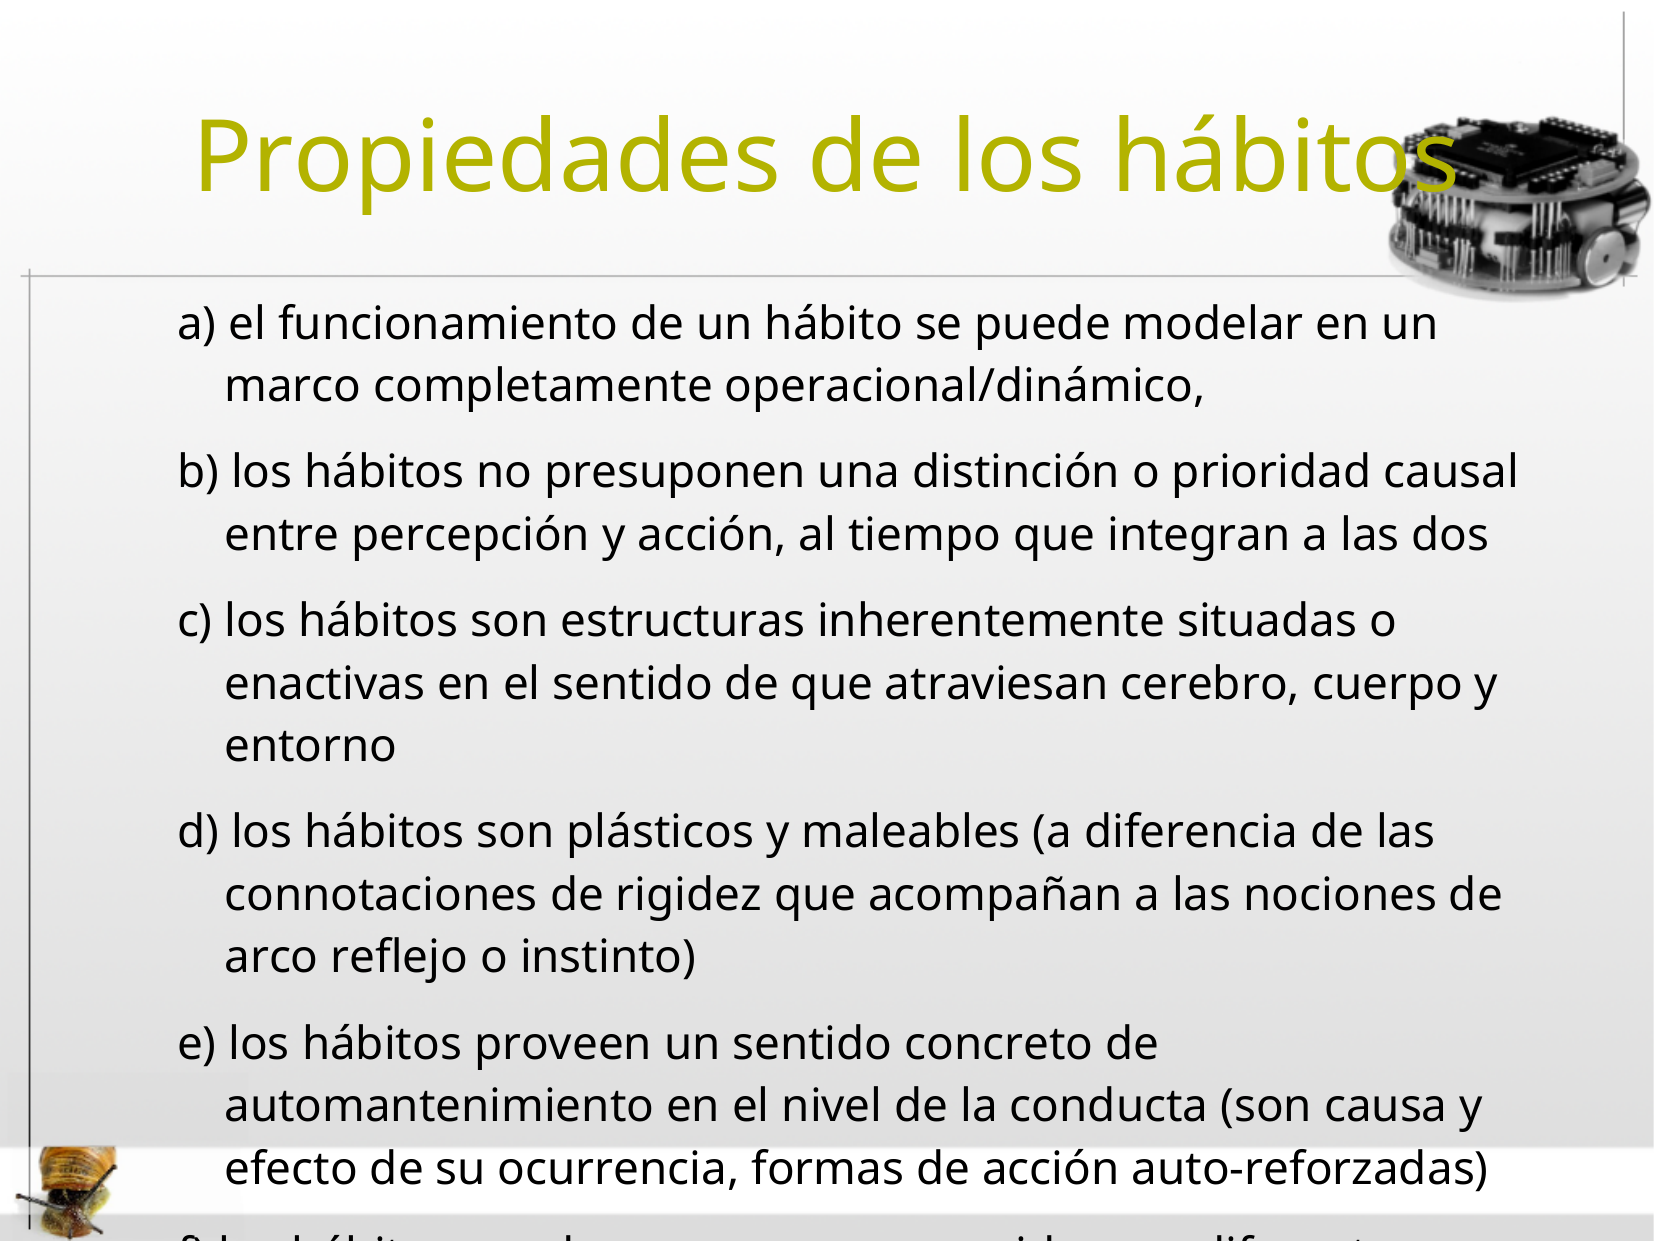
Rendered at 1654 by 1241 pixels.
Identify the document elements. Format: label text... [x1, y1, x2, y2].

list a) el funcionamiento de un hábito se puede modelar en un marco completamente operacional/dinámico, b) los hábitos no presuponen una distinción o prioridad causal entre percepción y acción, al tiempo que integran a las dos c) los hábitos son estructuras inherentemente situadas o enactivas en el sentido de que atraviesan cerebro, cuerpo y entorno d) los hábitos son plásticos y maleables (a diferencia de las connotaciones de rigidez que acompañan a las nociones de arco reflejo o instinto) e) los hábitos proveen un sentido concreto de automantenimiento en el nivel de la conducta (son causa y efecto de su ocurrencia, formas de acción auto-reforzadas) f) los hábitos pueden componerse o anidarse a diferentes escalas [82, 290, 1571, 1127]
title Propiedades de los hábitos [82, 56, 1571, 250]
picture [0, 0, 1654, 1241]
